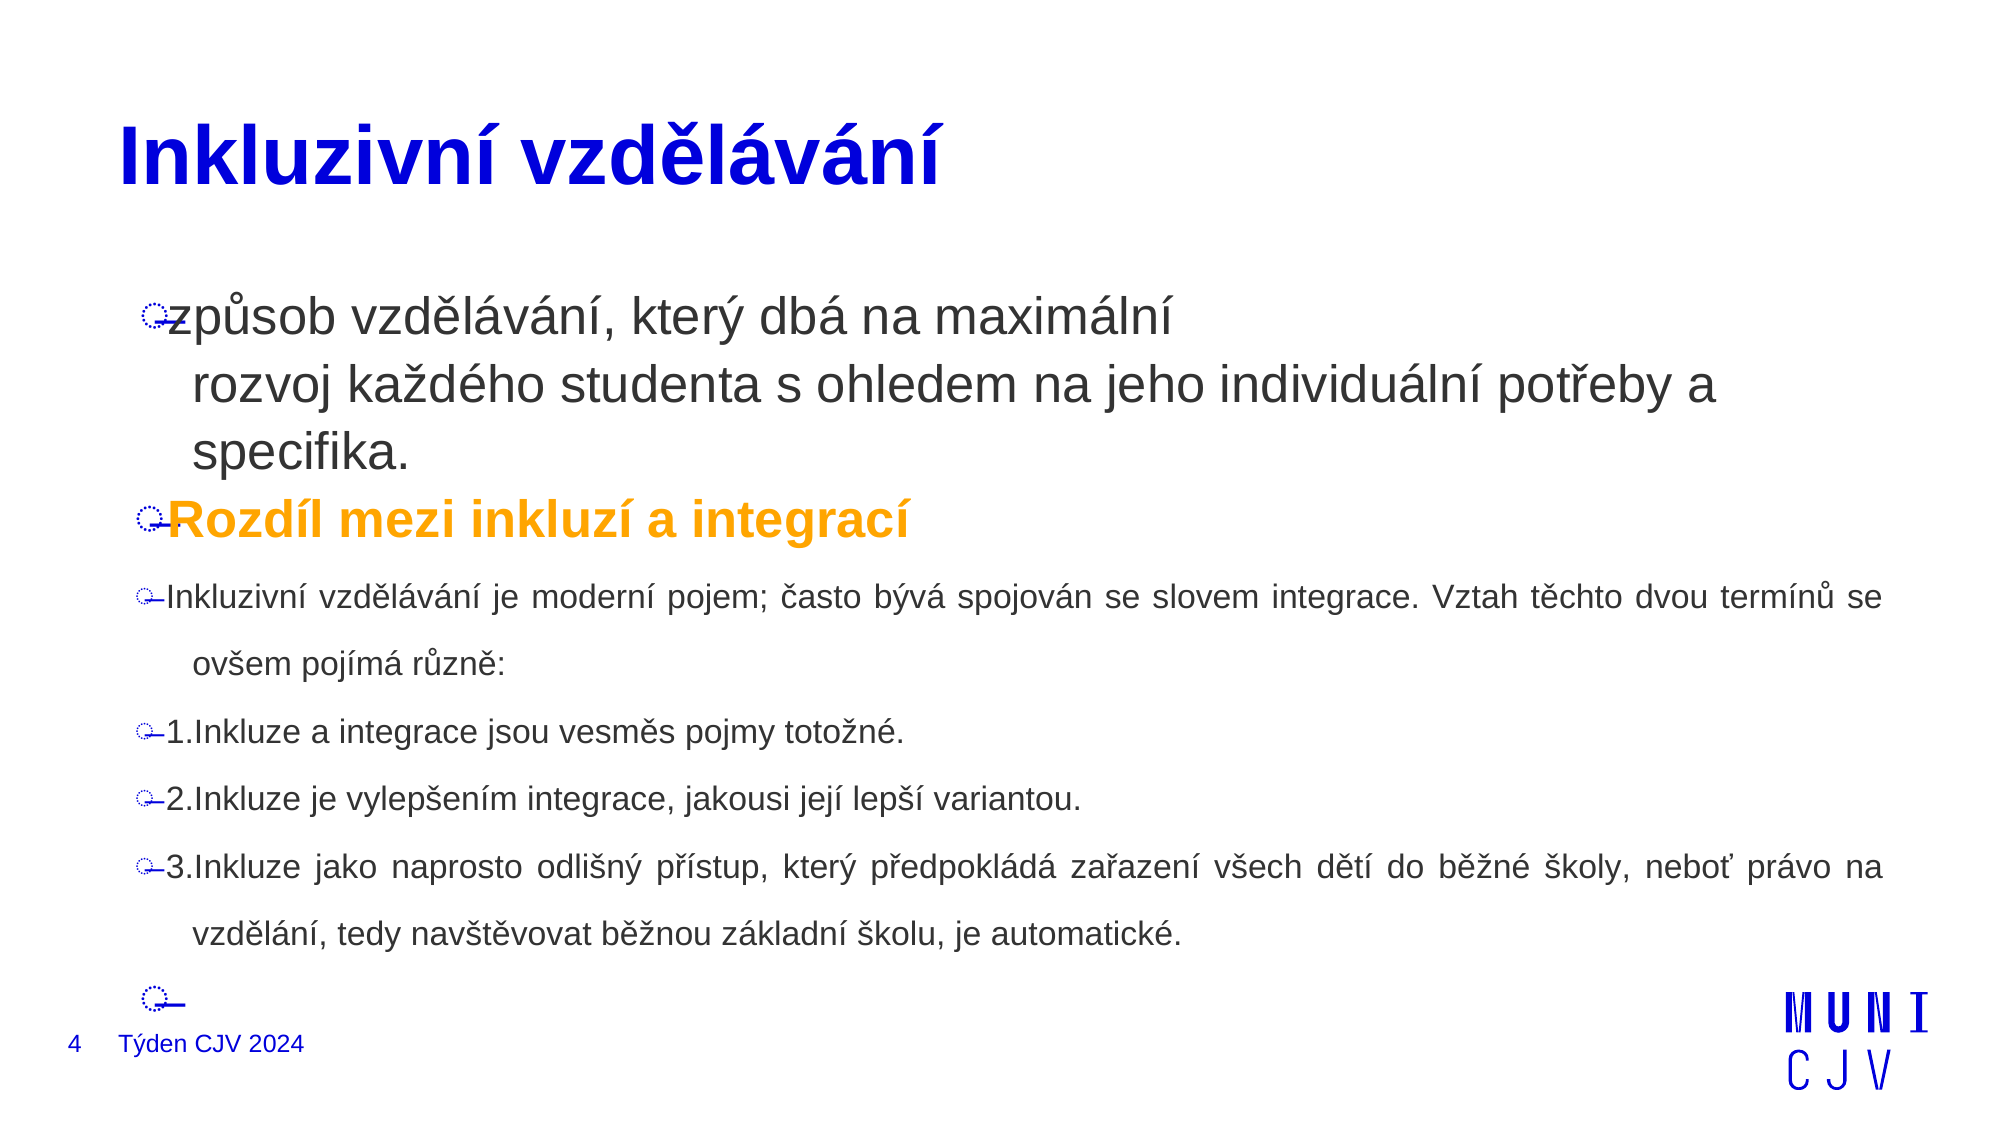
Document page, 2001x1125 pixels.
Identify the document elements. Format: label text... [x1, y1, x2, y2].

slide_number ‹#› [67, 1021, 110, 1063]
title Inkluzivní vzdělávání [118, 118, 1883, 193]
footer Týden CJV 2024 [118, 1021, 1418, 1063]
list způsob vzdělávání, který dbá na maximální rozvoj každého studenta s ohledem na jeho individuální potřeby a specifika. Rozdíl mezi inkluzí a integrací Inkluzivní vzdělávání je moderní pojem; často bývá spojován se slovem integrace. Vztah těchto dvou termínů se ovšem pojímá různě: 1.Inkluze a integrace jsou vesměs pojmy totožné. 2.Inkluze je vylepšením integrace, jakousi její lepší variantou. 3.Inkluze jako naprosto odlišný přístup, který předpokládá zařazení všech dětí do běžné školy, neboť právo na vzdělání, tedy navštěvovat běžnou základní školu, je automatické. [118, 277, 1883, 957]
